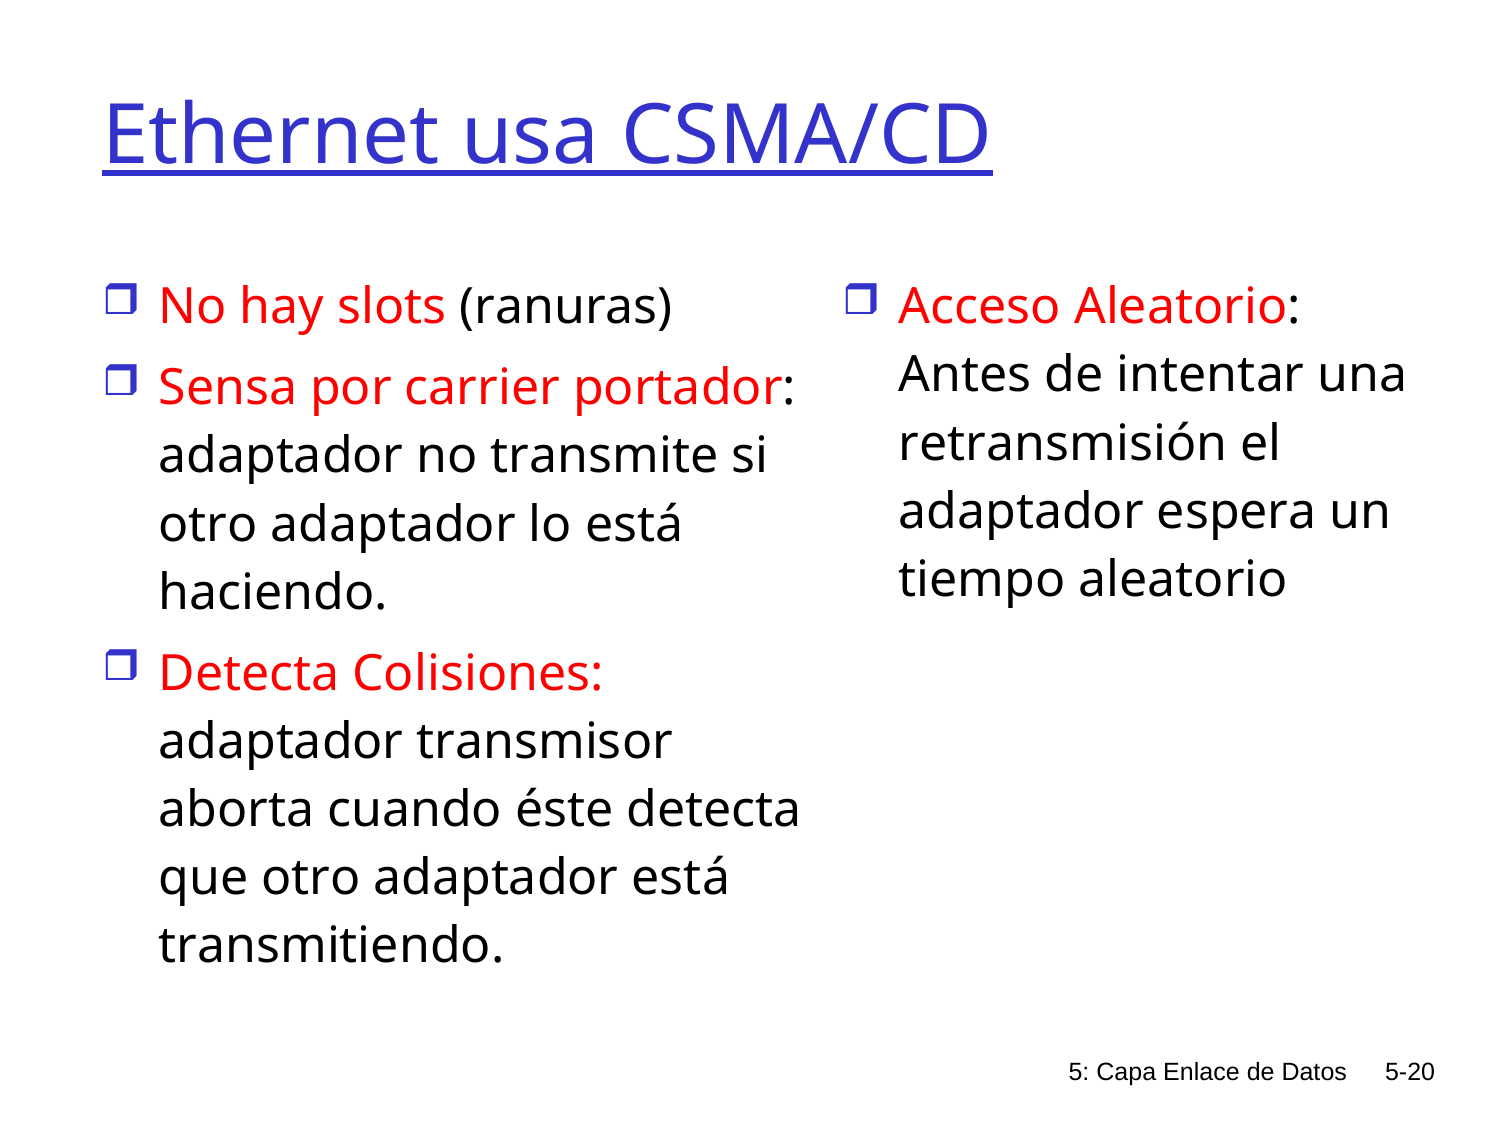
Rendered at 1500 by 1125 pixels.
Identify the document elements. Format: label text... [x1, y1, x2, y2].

title Ethernet usa CSMA/CD [87, 37, 1363, 225]
list Acceso Aleatorio: Antes de intentar una retransmisión el adaptador espera un tiempo aleatorio [827, 262, 1453, 1026]
list No hay slots (ranuras) Sensa por carrier portador: adaptador no transmite si otro adaptador lo está haciendo. Detecta Colisiones: adaptador transmisor aborta cuando éste detecta que otro adaptador está transmitiendo. [87, 262, 826, 1026]
